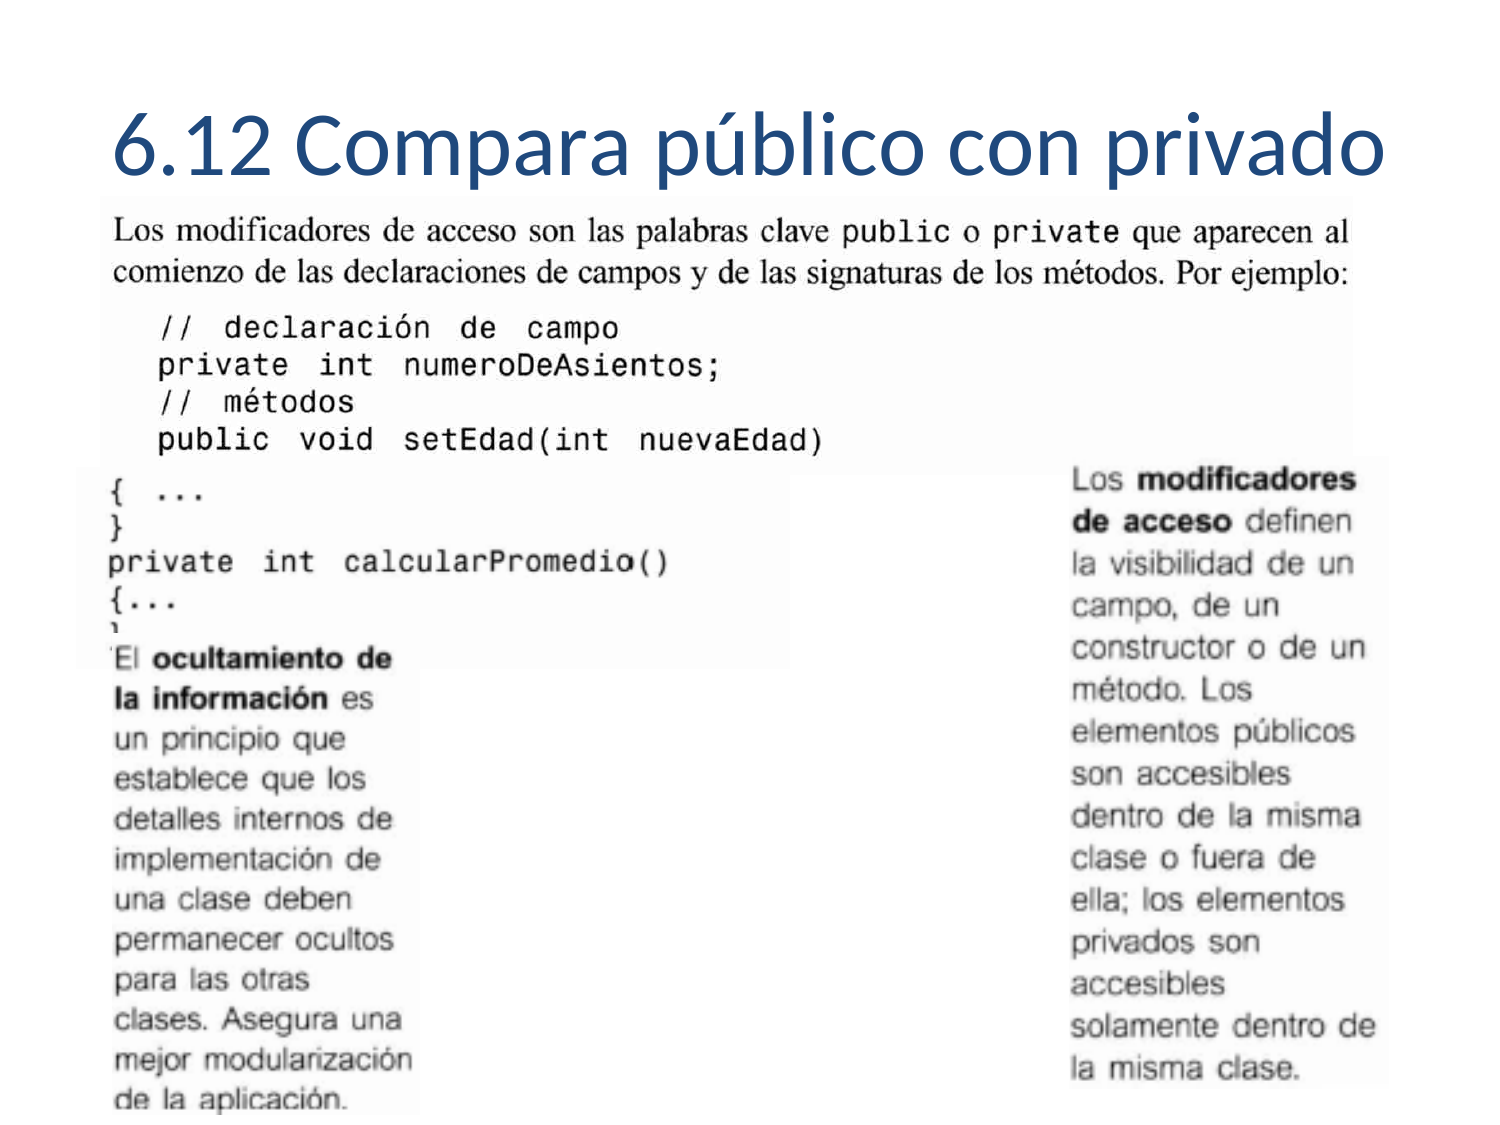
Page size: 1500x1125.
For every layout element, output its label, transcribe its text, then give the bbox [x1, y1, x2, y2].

title 6.12 Compara público con privado [75, 45, 1426, 233]
picture [76, 196, 1389, 1115]
